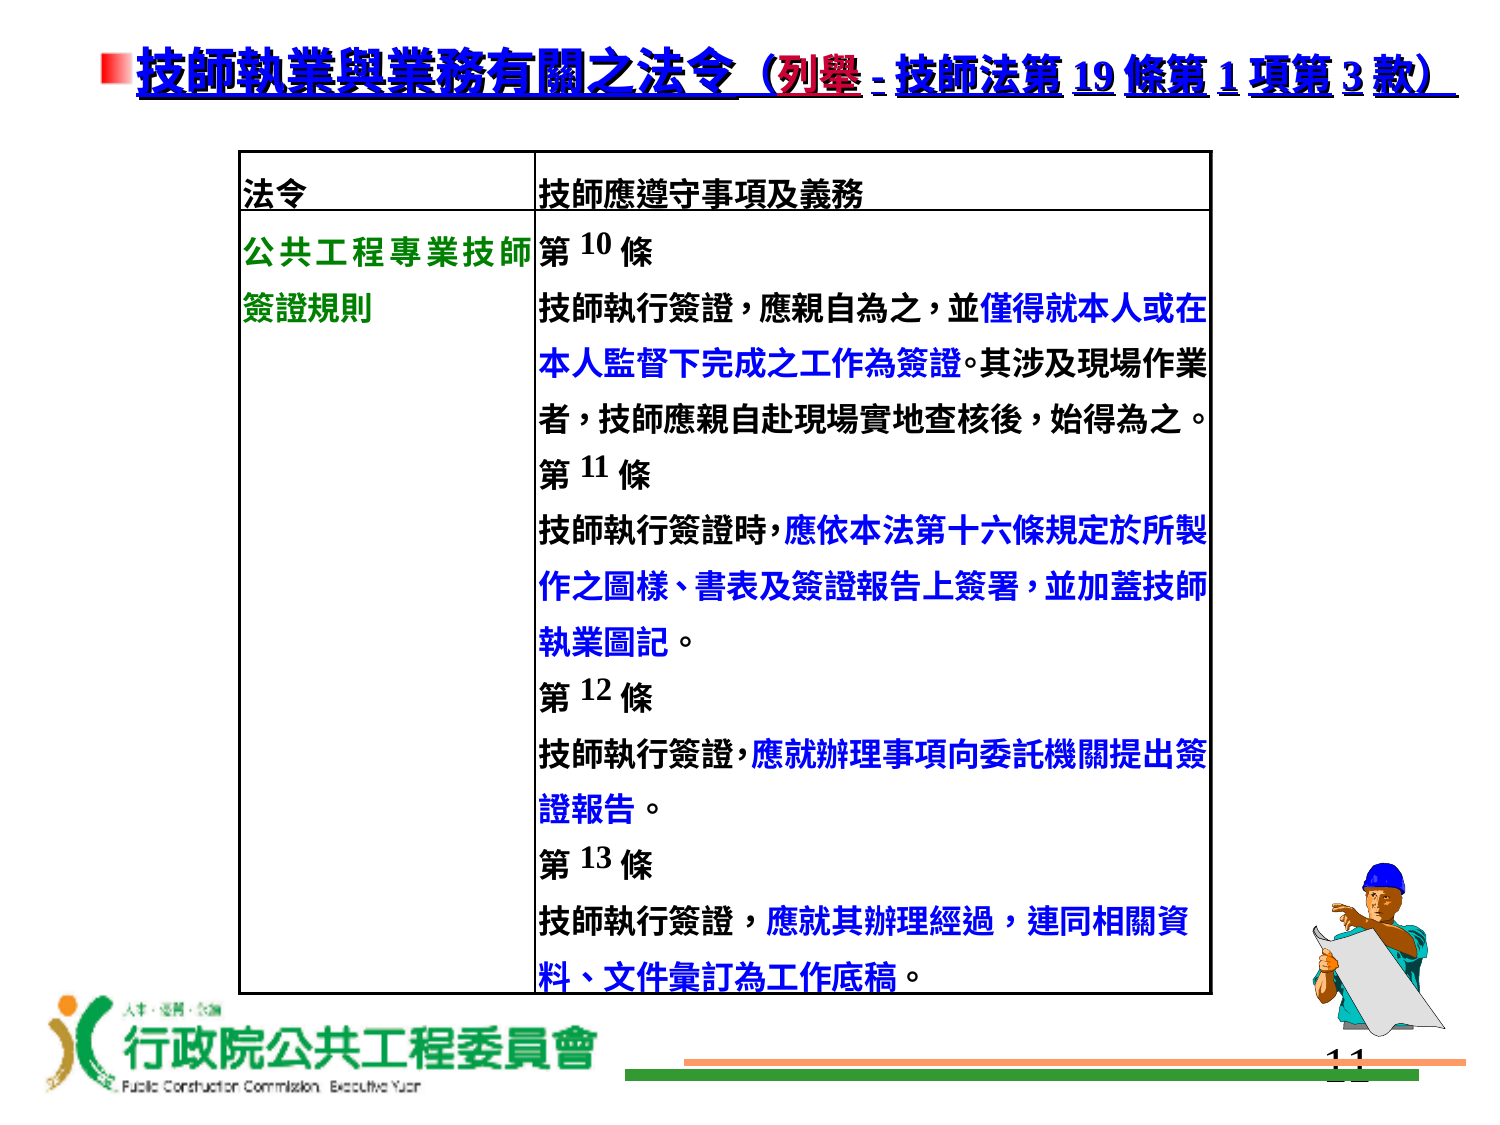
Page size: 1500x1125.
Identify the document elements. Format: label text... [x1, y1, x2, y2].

picture [99, 51, 136, 88]
chart [237, 149, 1213, 1038]
text_box 技師執業與業務有關之法令（列舉-技師法第19條第1項第3款） [84, 31, 1481, 108]
chart [1312, 862, 1447, 1038]
